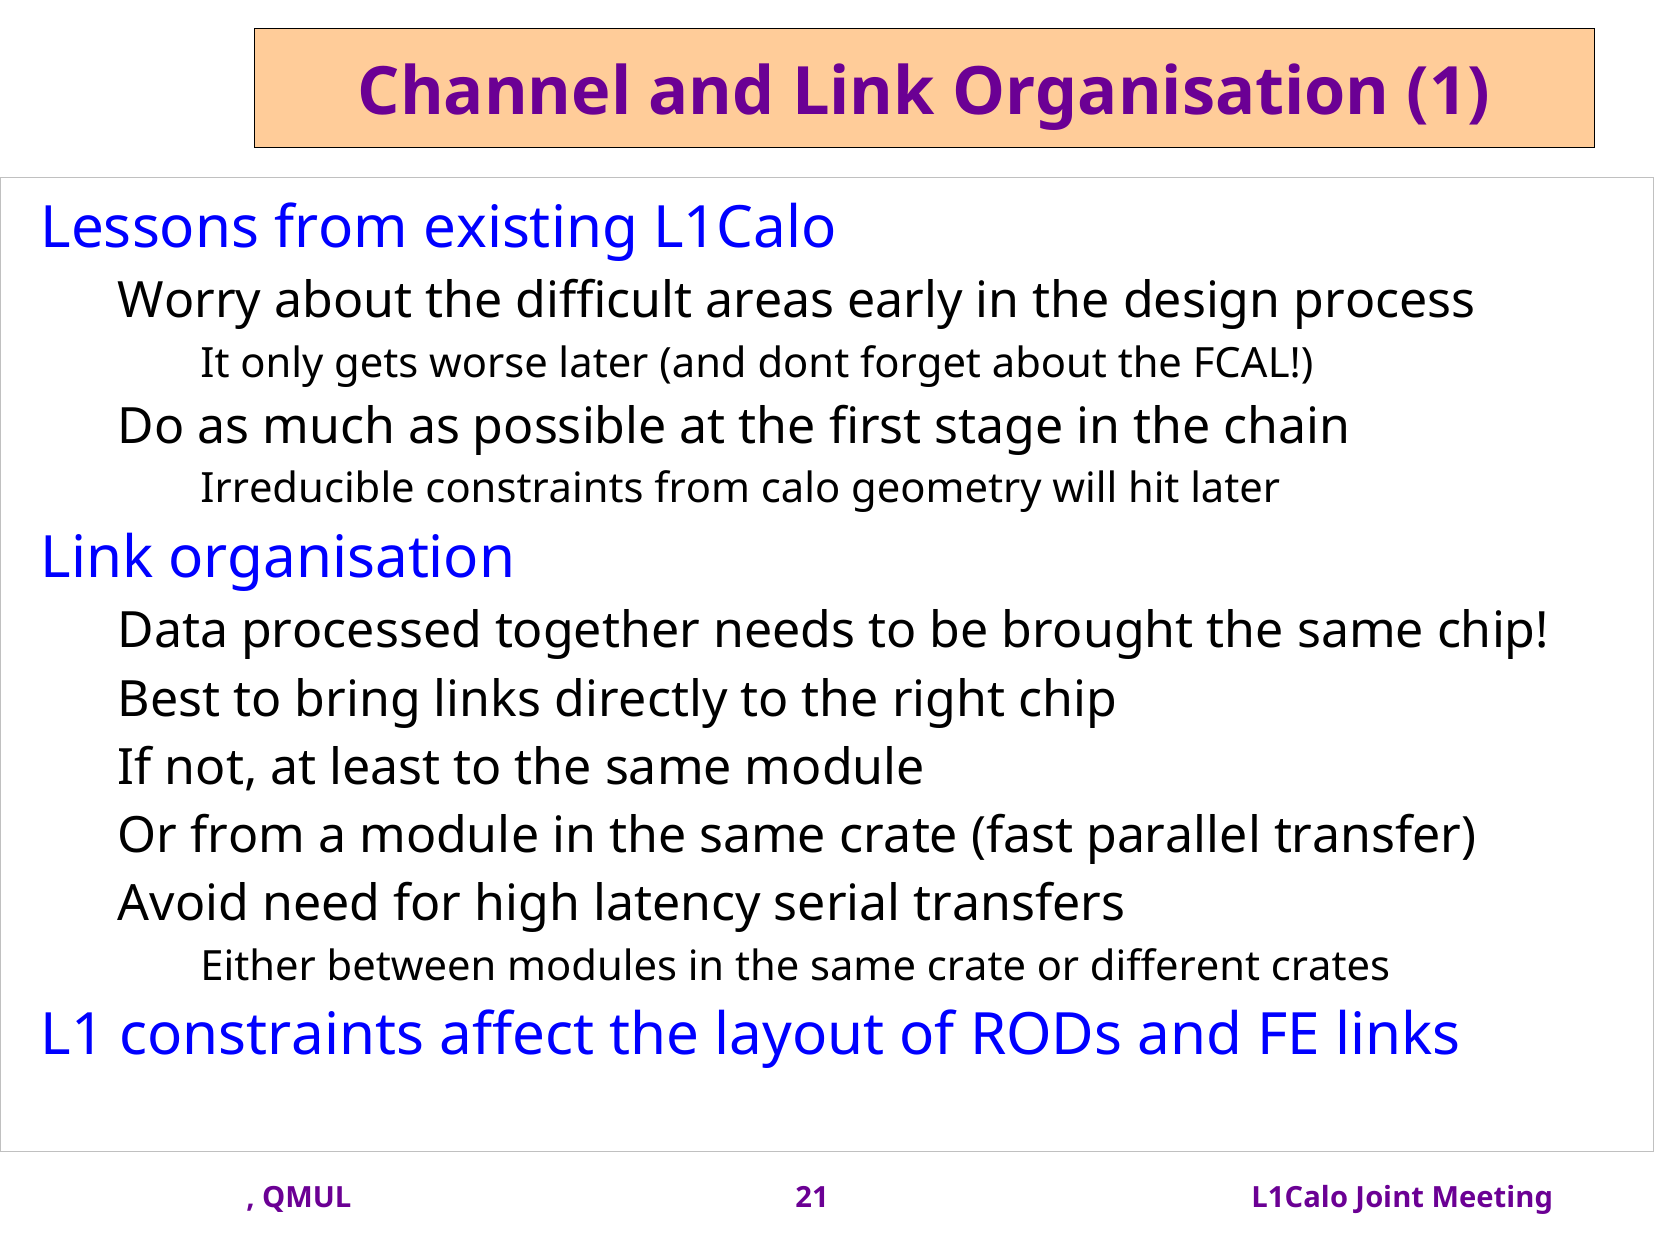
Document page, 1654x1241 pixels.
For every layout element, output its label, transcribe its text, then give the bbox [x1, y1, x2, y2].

list Lessons from existing L1Calo Worry about the difficult areas early in the design process It only gets worse later (and dont forget about the FCAL!) Do as much as possible at the first stage in the chain Irreducible constraints from calo geometry will hit later Link organisation Data processed together needs to be brought the same chip! Best to bring links directly to the right chip If not, at least to the same module Or from a module in the same crate (fast parallel transfer) Avoid need for high latency serial transfers Either between modules in the same crate or different crates L1 constraints affect the layout of RODs and FE links [23, 185, 1624, 1105]
title Channel and Link Organisation (1) [254, 28, 1595, 148]
